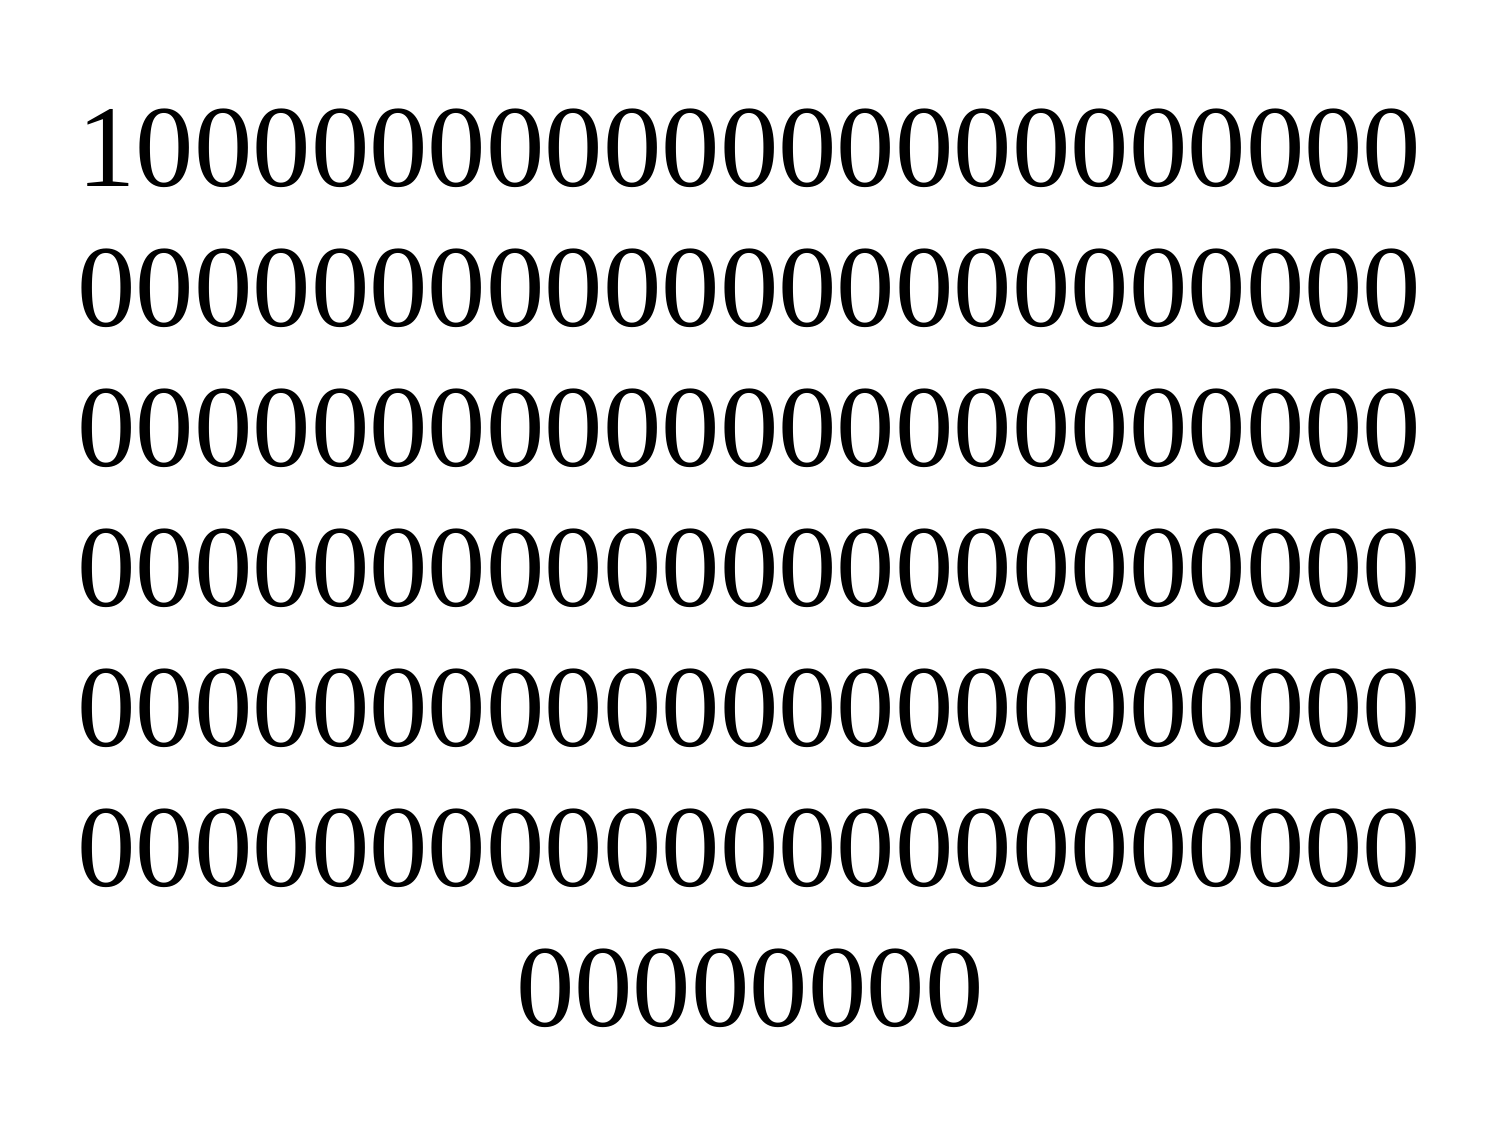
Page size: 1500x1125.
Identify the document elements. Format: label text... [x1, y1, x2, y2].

text_box 10000000000000000000000000000000000000000000000000000000000000000000000000000000000000000000000000000000000000000000000000000000000000000000000000 [75, 70, 1426, 1051]
